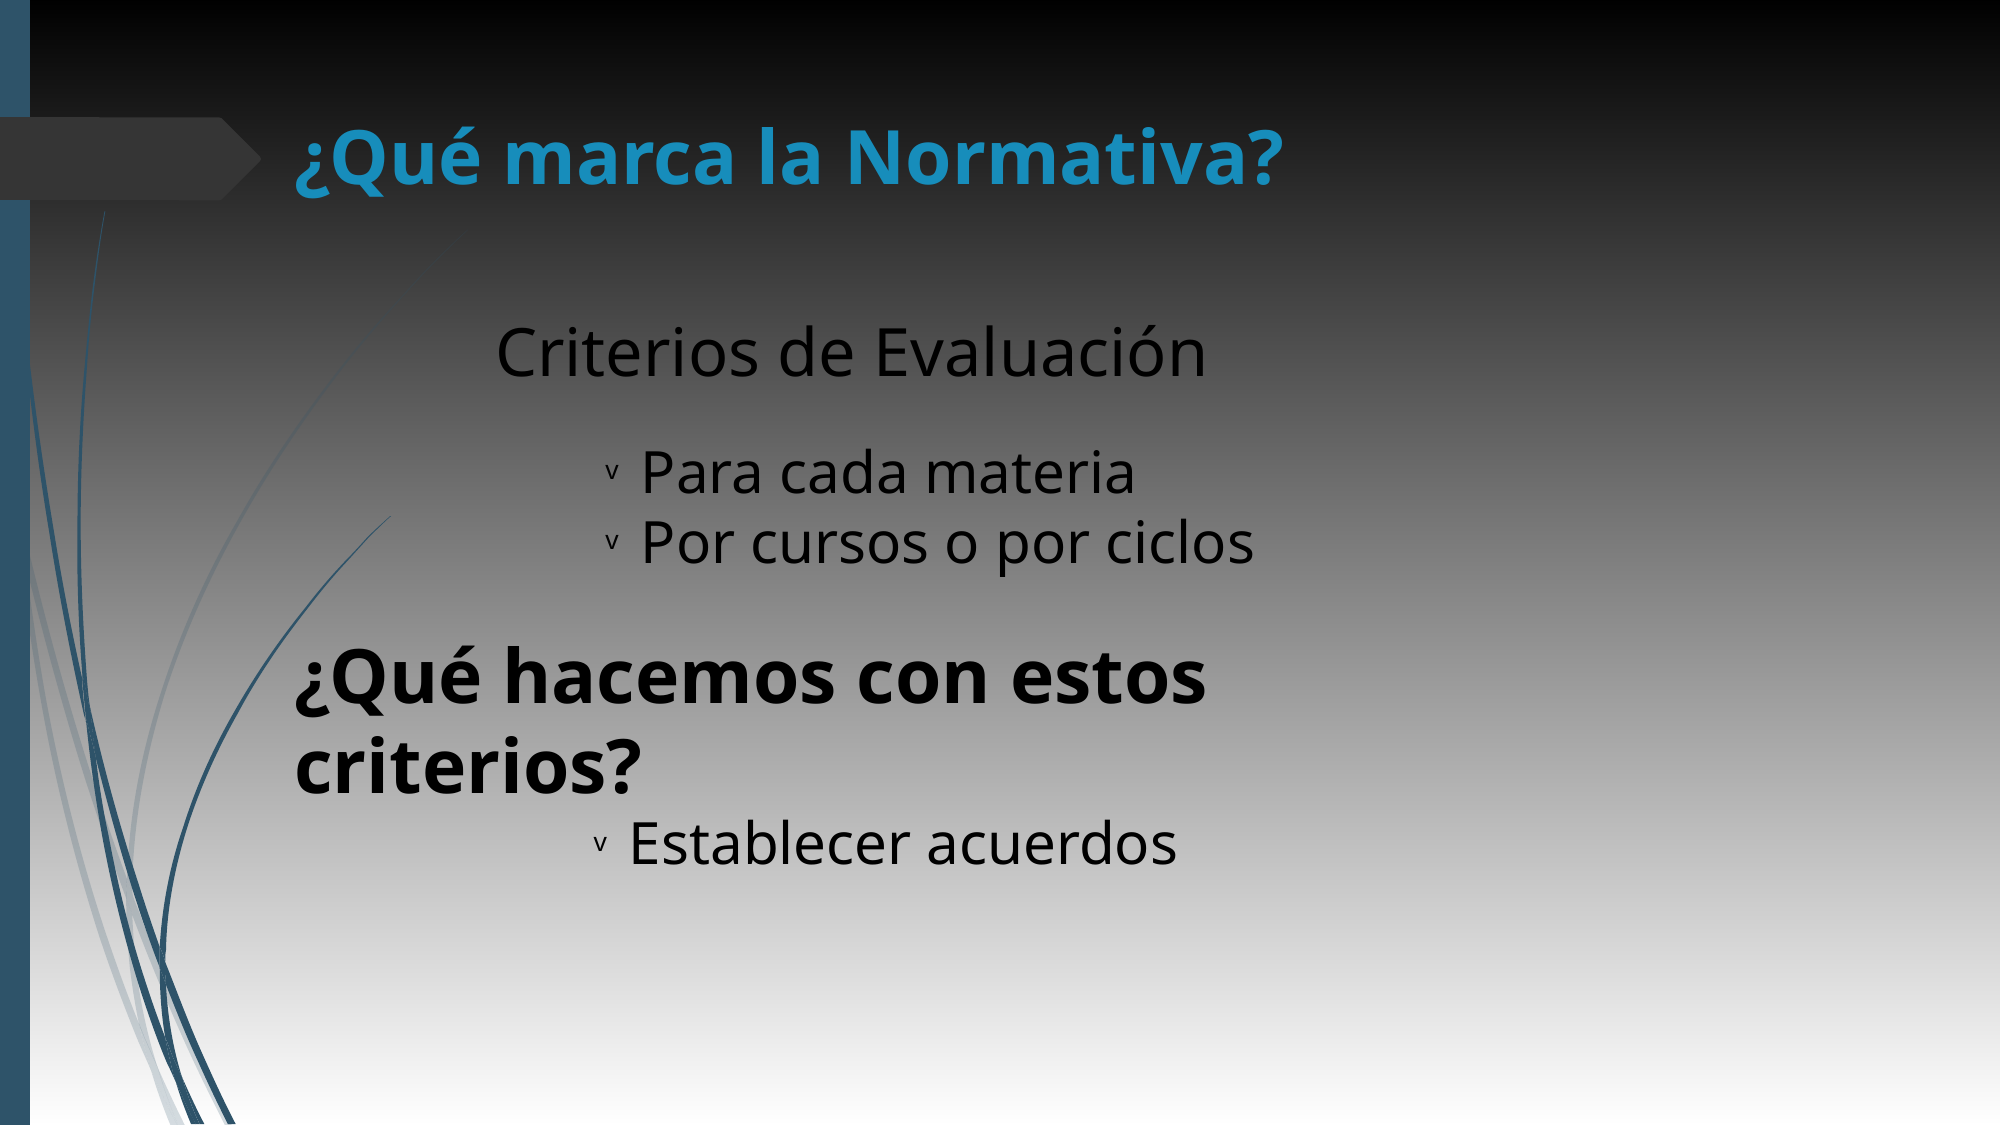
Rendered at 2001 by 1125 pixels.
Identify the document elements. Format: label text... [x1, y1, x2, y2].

text_box Criterios de Evaluación Para cada materia Por cursos o por ciclos [480, 302, 1532, 621]
text_box Establecer acuerdos [468, 798, 1414, 884]
title ¿Qué marca la Normativa? [279, 101, 1742, 312]
text_box ¿Qué hacemos con estos criterios? [279, 621, 1591, 817]
